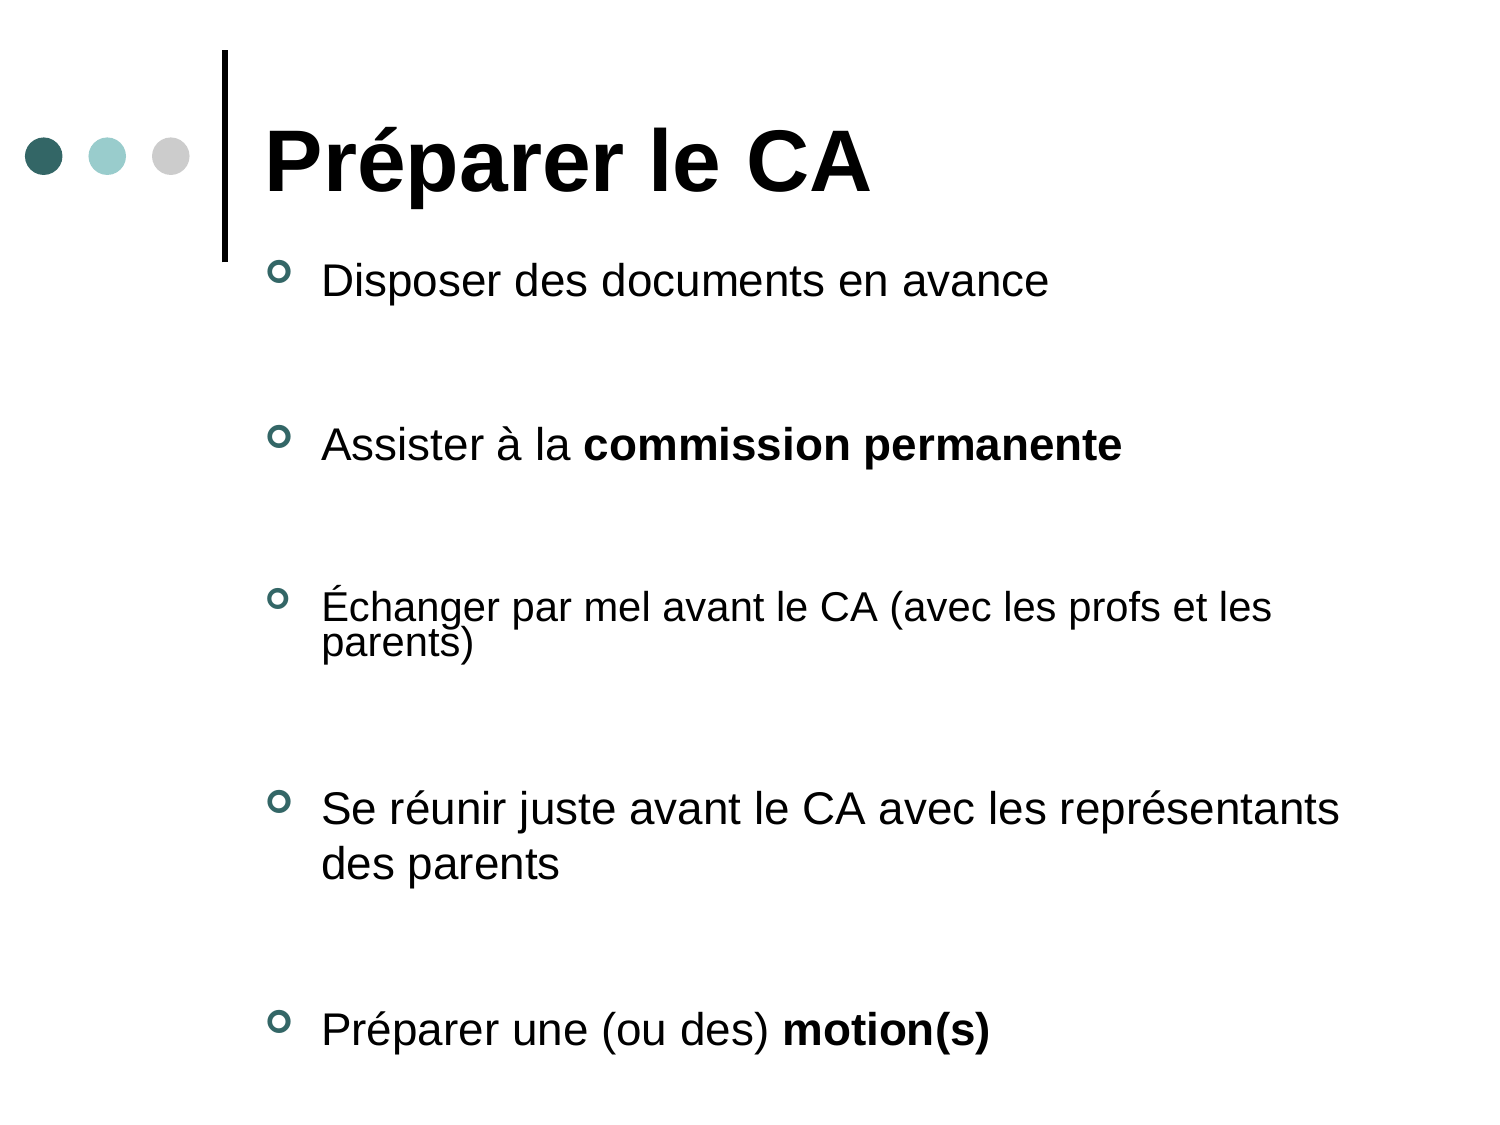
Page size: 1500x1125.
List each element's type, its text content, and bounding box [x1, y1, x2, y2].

list Disposer des documents en avance Assister à la commission permanente Échanger par mel avant le CA (avec les profs et les parents) Se réunir juste avant le CA avec les représentants des parents Préparer une (ou des) motion(s) [249, 257, 1401, 1071]
title Préparer le CA [249, 31, 1401, 257]
